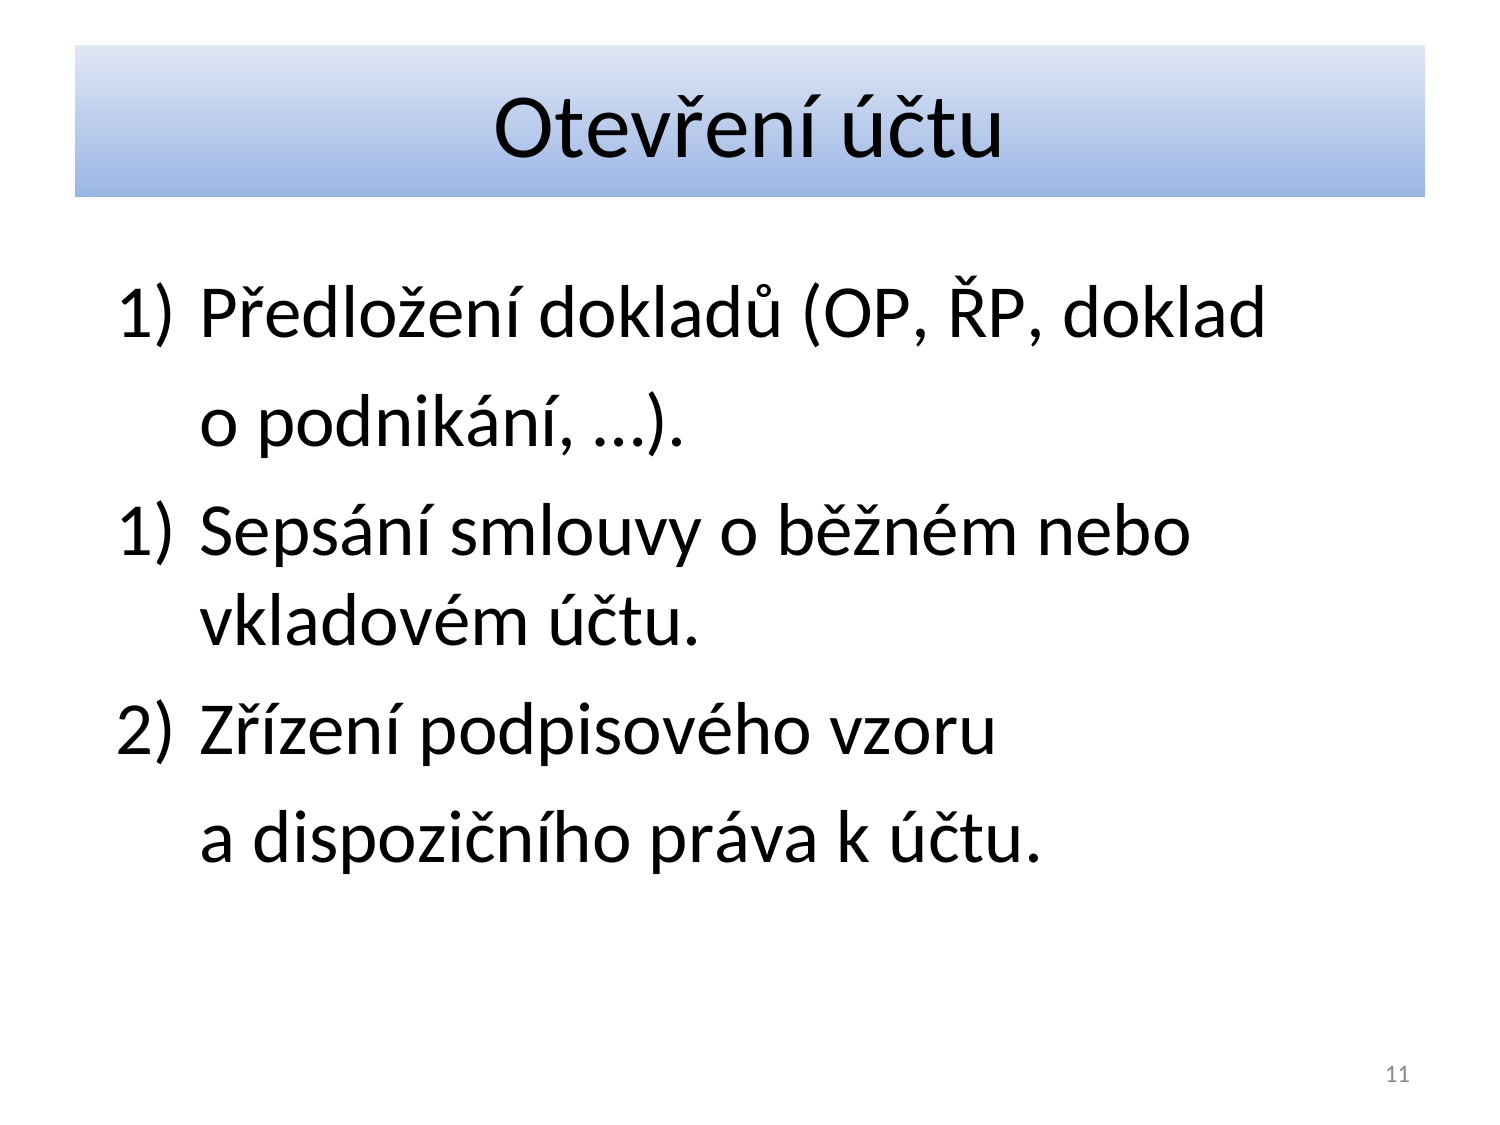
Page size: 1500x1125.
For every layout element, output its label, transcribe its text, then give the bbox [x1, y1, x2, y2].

list Předložení dokladů (OP, ŘP, doklad o podnikání, …). Sepsání smlouvy o běžném nebo vkladovém účtu. Zřízení podpisového vzoru a dispozičního práva k účtu. [100, 255, 1451, 998]
text_box <číslo> [1074, 1042, 1426, 1103]
title Otevření účtu [75, 45, 1426, 197]
